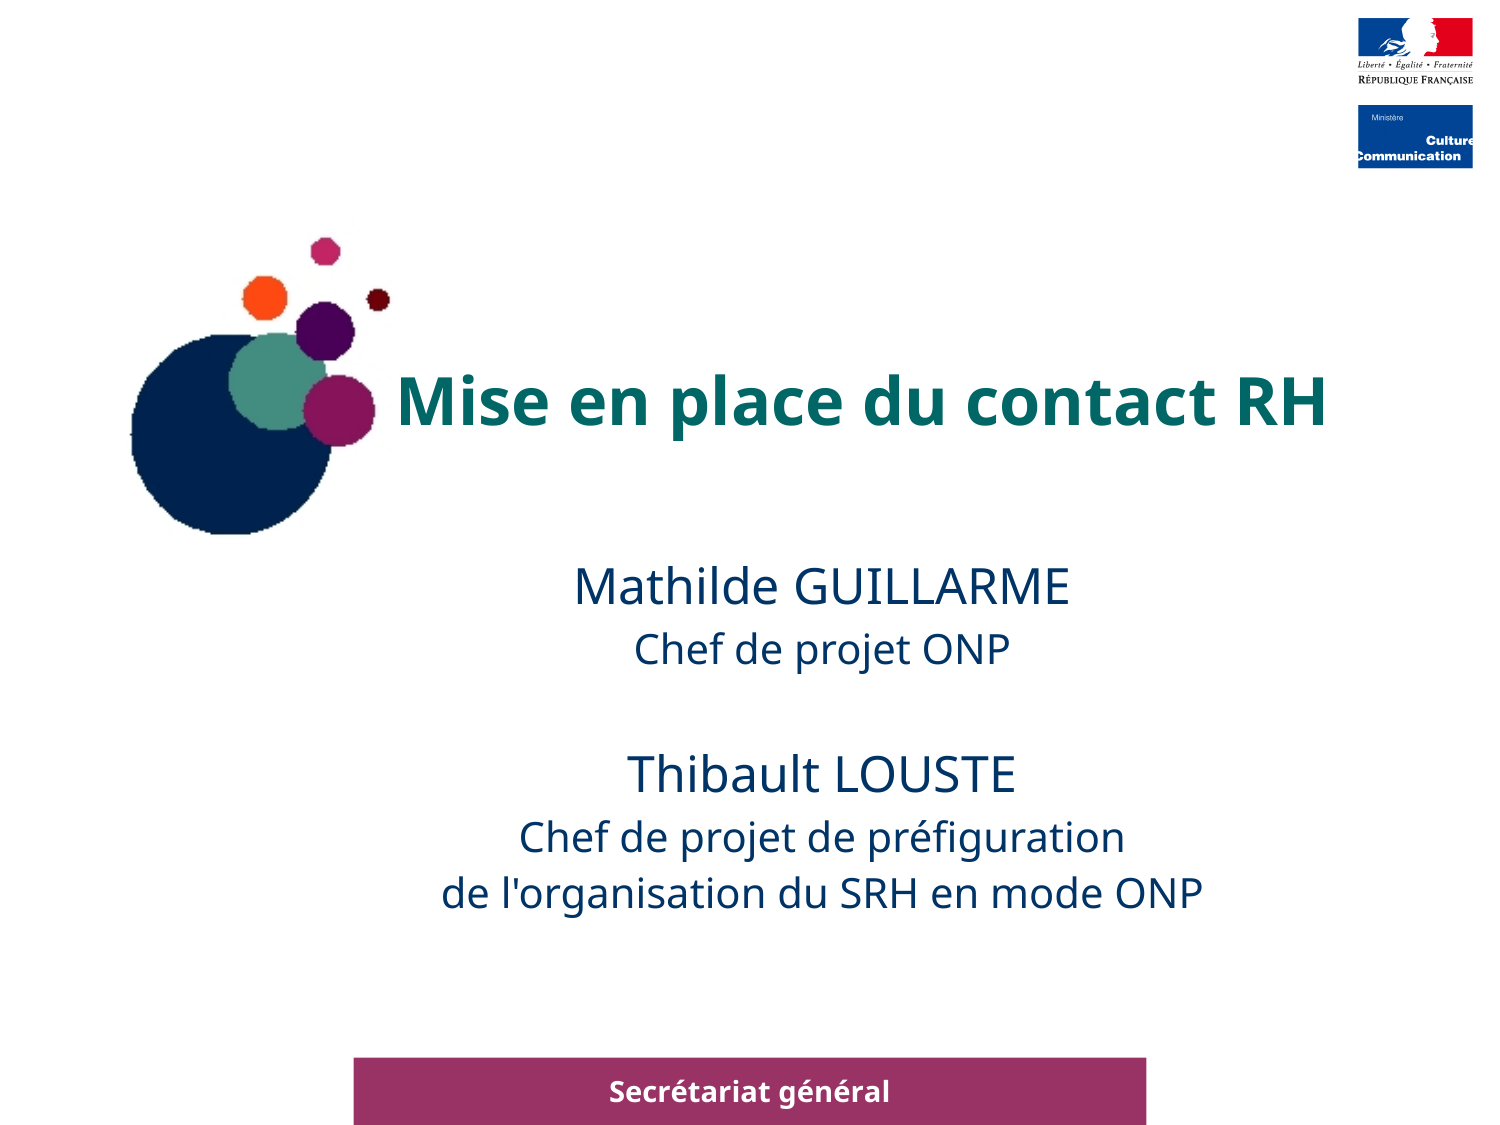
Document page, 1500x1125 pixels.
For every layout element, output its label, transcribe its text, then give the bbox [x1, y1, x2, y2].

subtitle Mathilde GUILLARME Chef de projet ONP Thibault LOUSTE Chef de projet de préfiguration de l'organisation du SRH en mode ONP [206, 543, 1439, 952]
picture [103, 218, 423, 544]
picture [1354, 8, 1476, 178]
title Mise en place du contact RH [225, 361, 1500, 532]
